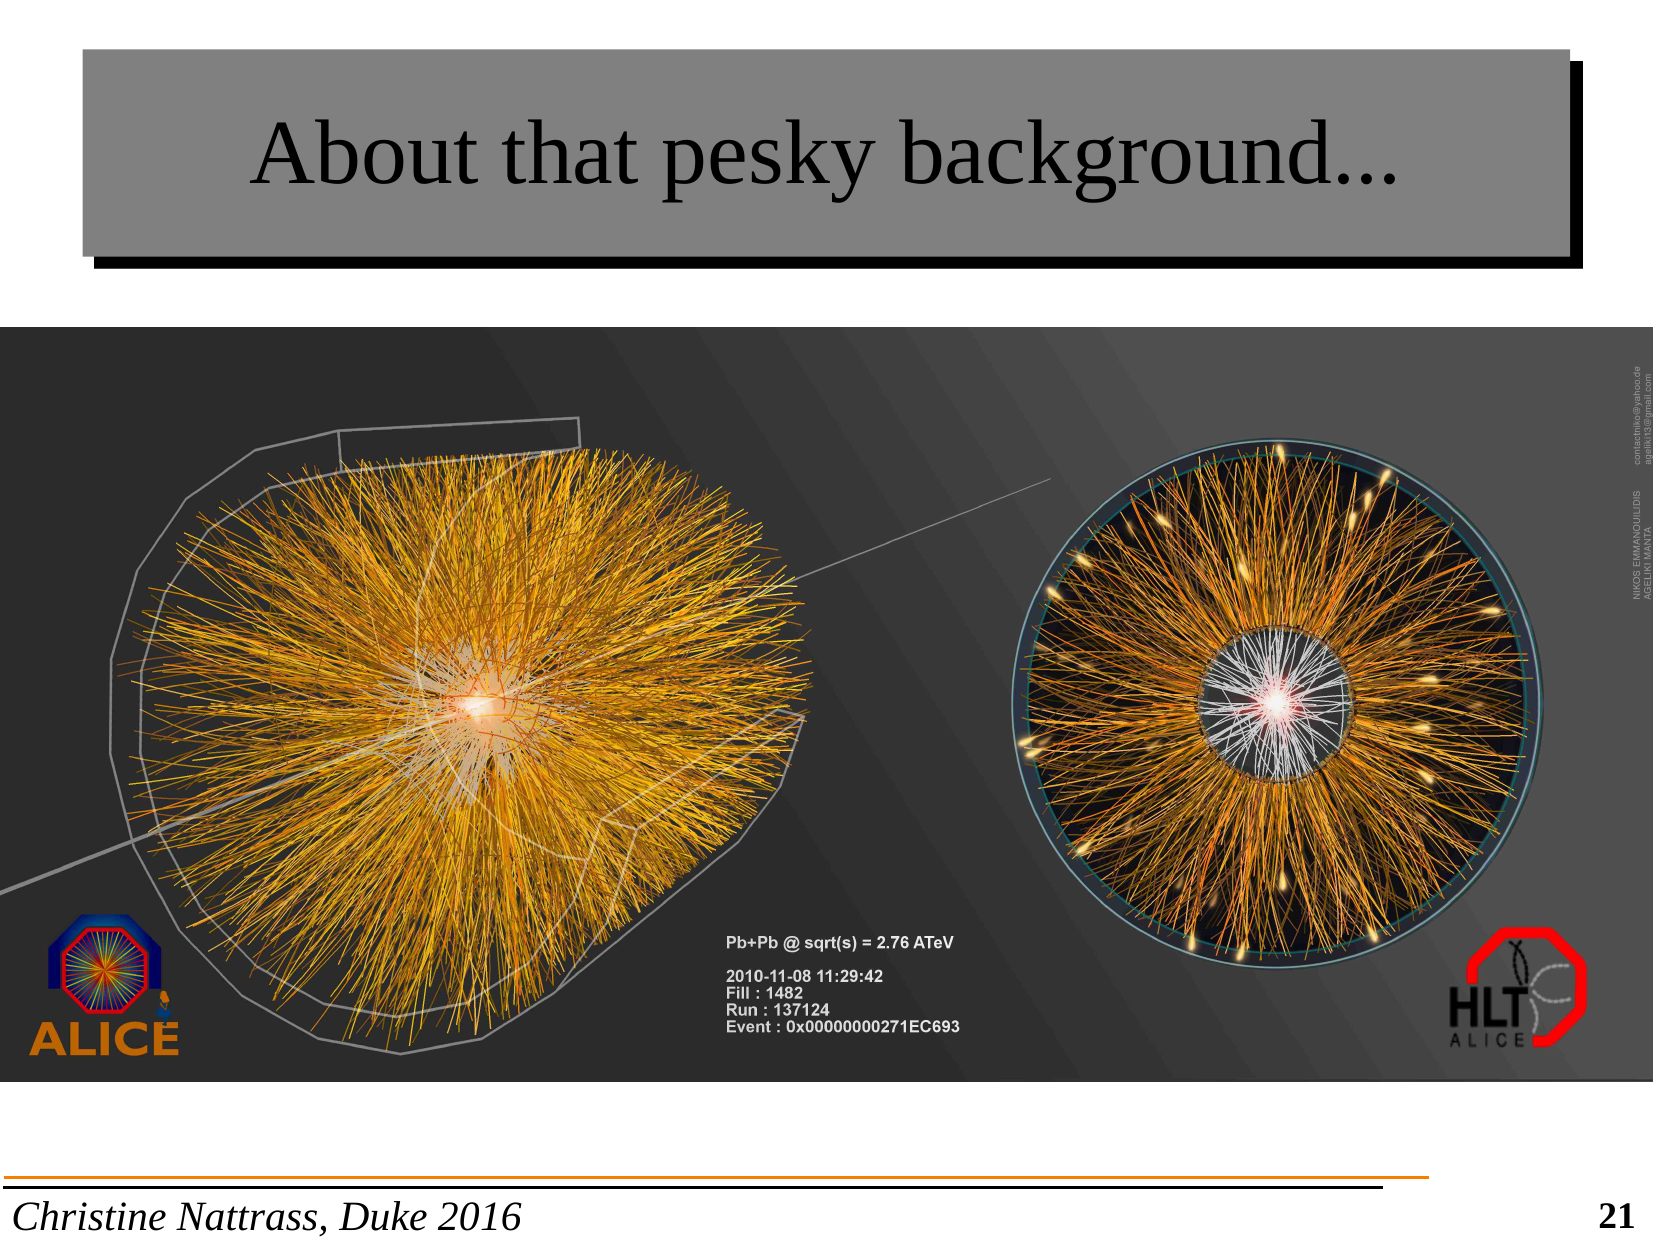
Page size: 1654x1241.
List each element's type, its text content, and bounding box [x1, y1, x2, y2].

picture [0, 327, 1653, 1082]
title About that pesky background... [82, 49, 1571, 257]
